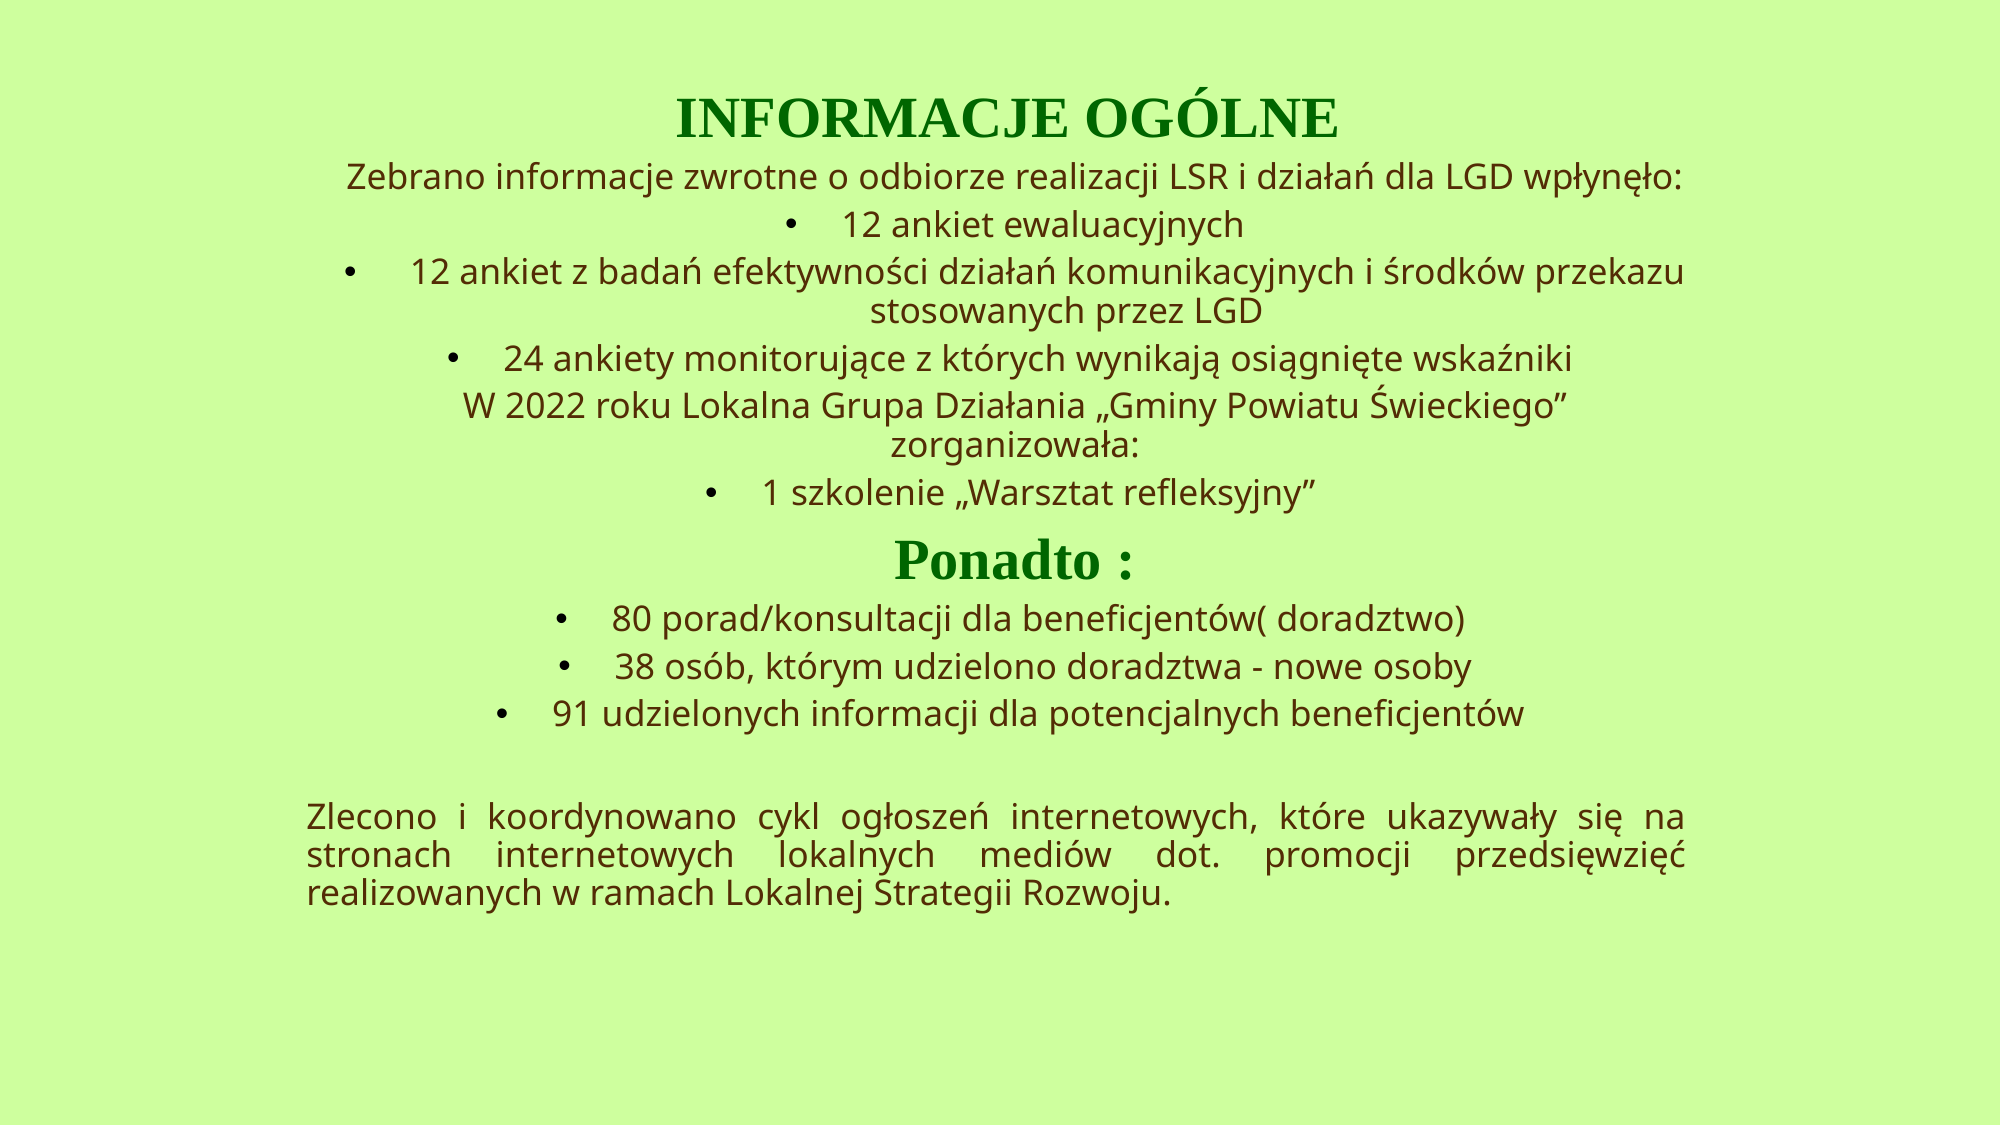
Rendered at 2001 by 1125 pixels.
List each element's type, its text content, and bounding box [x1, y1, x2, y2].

list INFORMACJE OGÓLNE Zebrano informacje zwrotne o odbiorze realizacji LSR i działań dla LGD wpłynęło: 12 ankiet ewaluacyjnych 12 ankiet z badań efektywności działań komunikacyjnych i środków przekazu stosowanych przez LGD 24 ankiety monitorujące z których wynikają osiągnięte wskaźniki W 2022 roku Lokalna Grupa Działania „Gminy Powiatu Świeckiego” zorganizowała: 1 szkolenie „Warsztat refleksyjny” Ponadto : 80 porad/konsultacji dla beneficjentów( doradztwo) 38 osób, którym udzielono doradztwa - nowe osoby 91 udzielonych informacji dla potencjalnych beneficjentów Zlecono i koordynowano cykl ogłoszeń internetowych, które ukazywały się na stronach internetowych lokalnych mediów dot. promocji przedsięwzięć realizowanych w ramach Lokalnej Strategii Rozwoju. [291, 78, 1702, 988]
